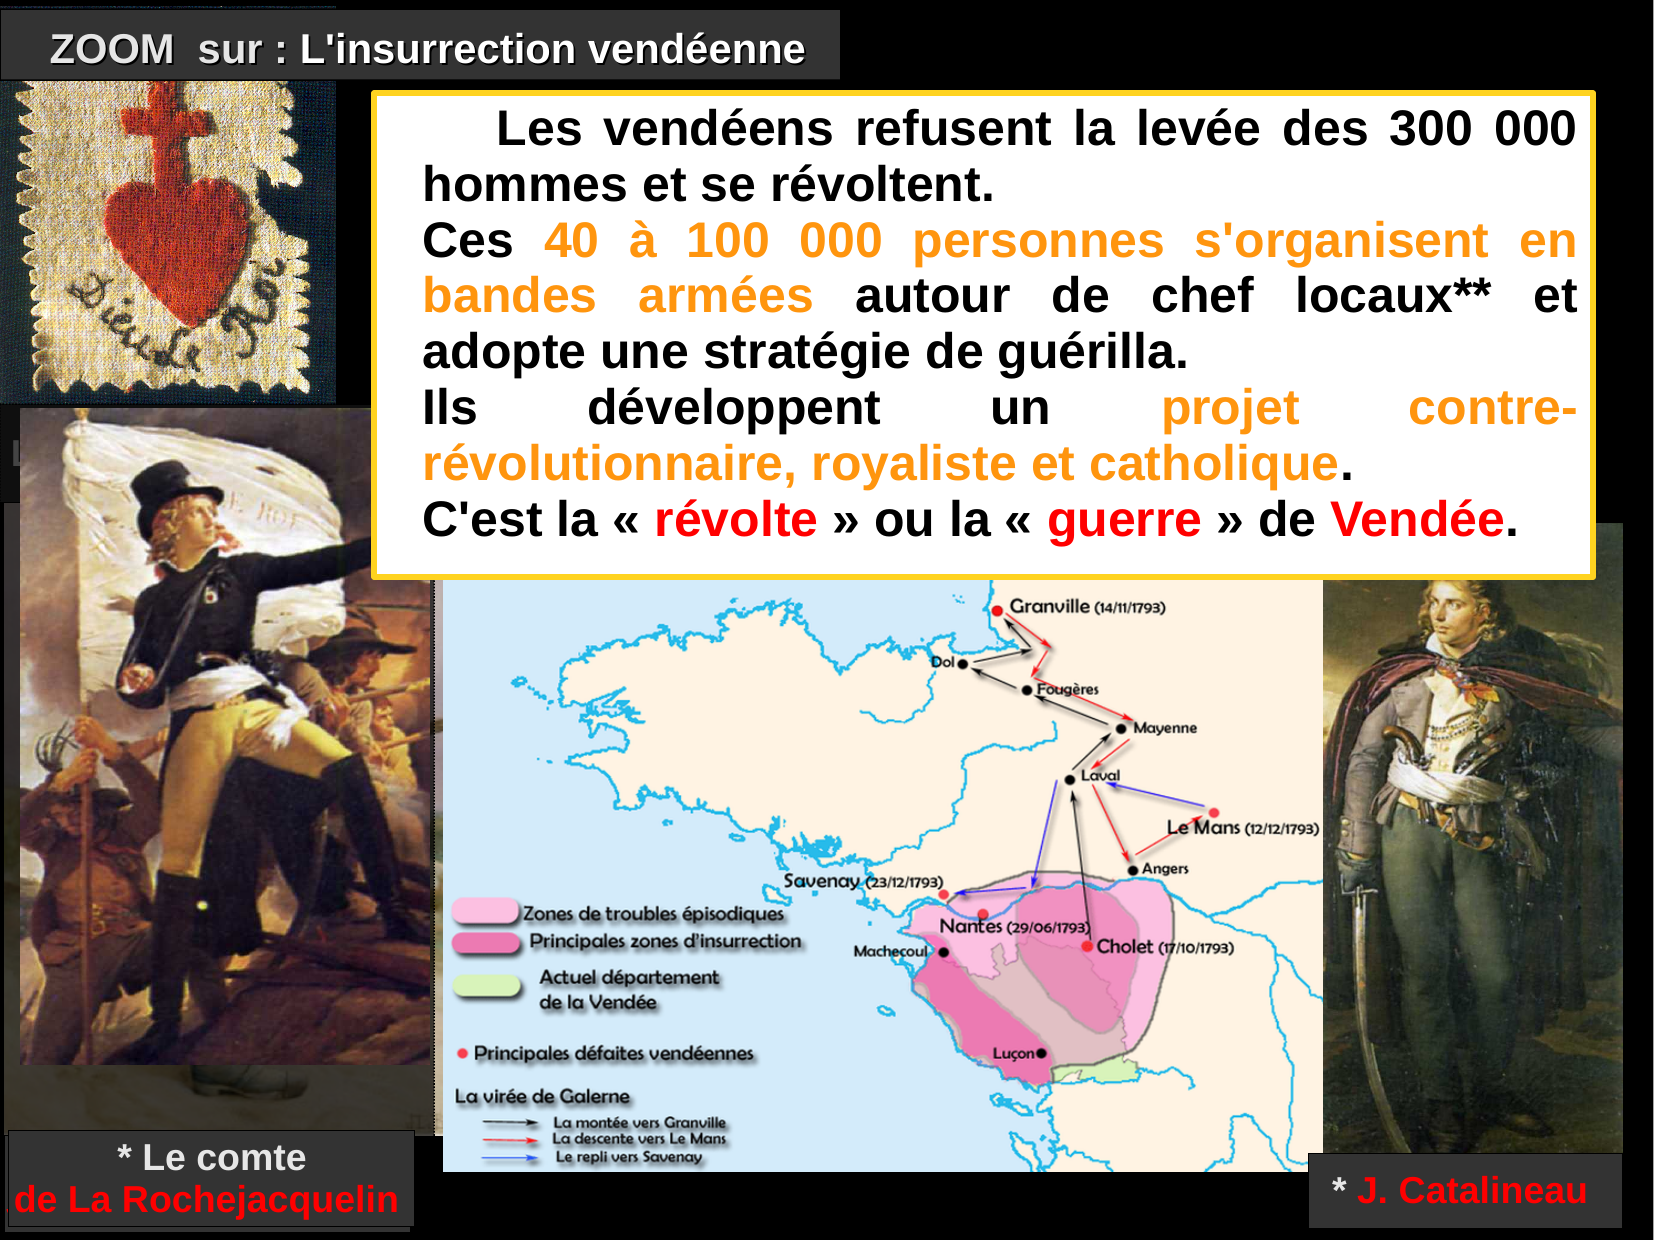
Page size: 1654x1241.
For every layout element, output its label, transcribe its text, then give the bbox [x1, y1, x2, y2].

text_box ZOOM sur : L'insurrection vendéenne [0, 9, 841, 81]
picture [0, 81, 336, 404]
text_box [0, 93, 435, 1230]
picture [435, 523, 1623, 1172]
text_box * Le comte de La Rochejacquelin [8, 1130, 415, 1227]
text_box Le Vendéen Julien Le Blant (1851-1936) [4, 1135, 411, 1233]
picture [20, 408, 430, 1065]
text_box * J. Catalineau [1308, 1153, 1623, 1229]
text_box Les vendéens refusent la levée des 300 000 hommes et se révoltent. Ces 40 à 100 000 personnes s'organisent en bandes armées autour de chef locaux** et adopte une stratégie de guérilla. Ils développent un projet contre- révolutionnaire, royaliste et catholique. C'est la « révolte » ou la « guerre » de Vendée. [408, 93, 1594, 657]
